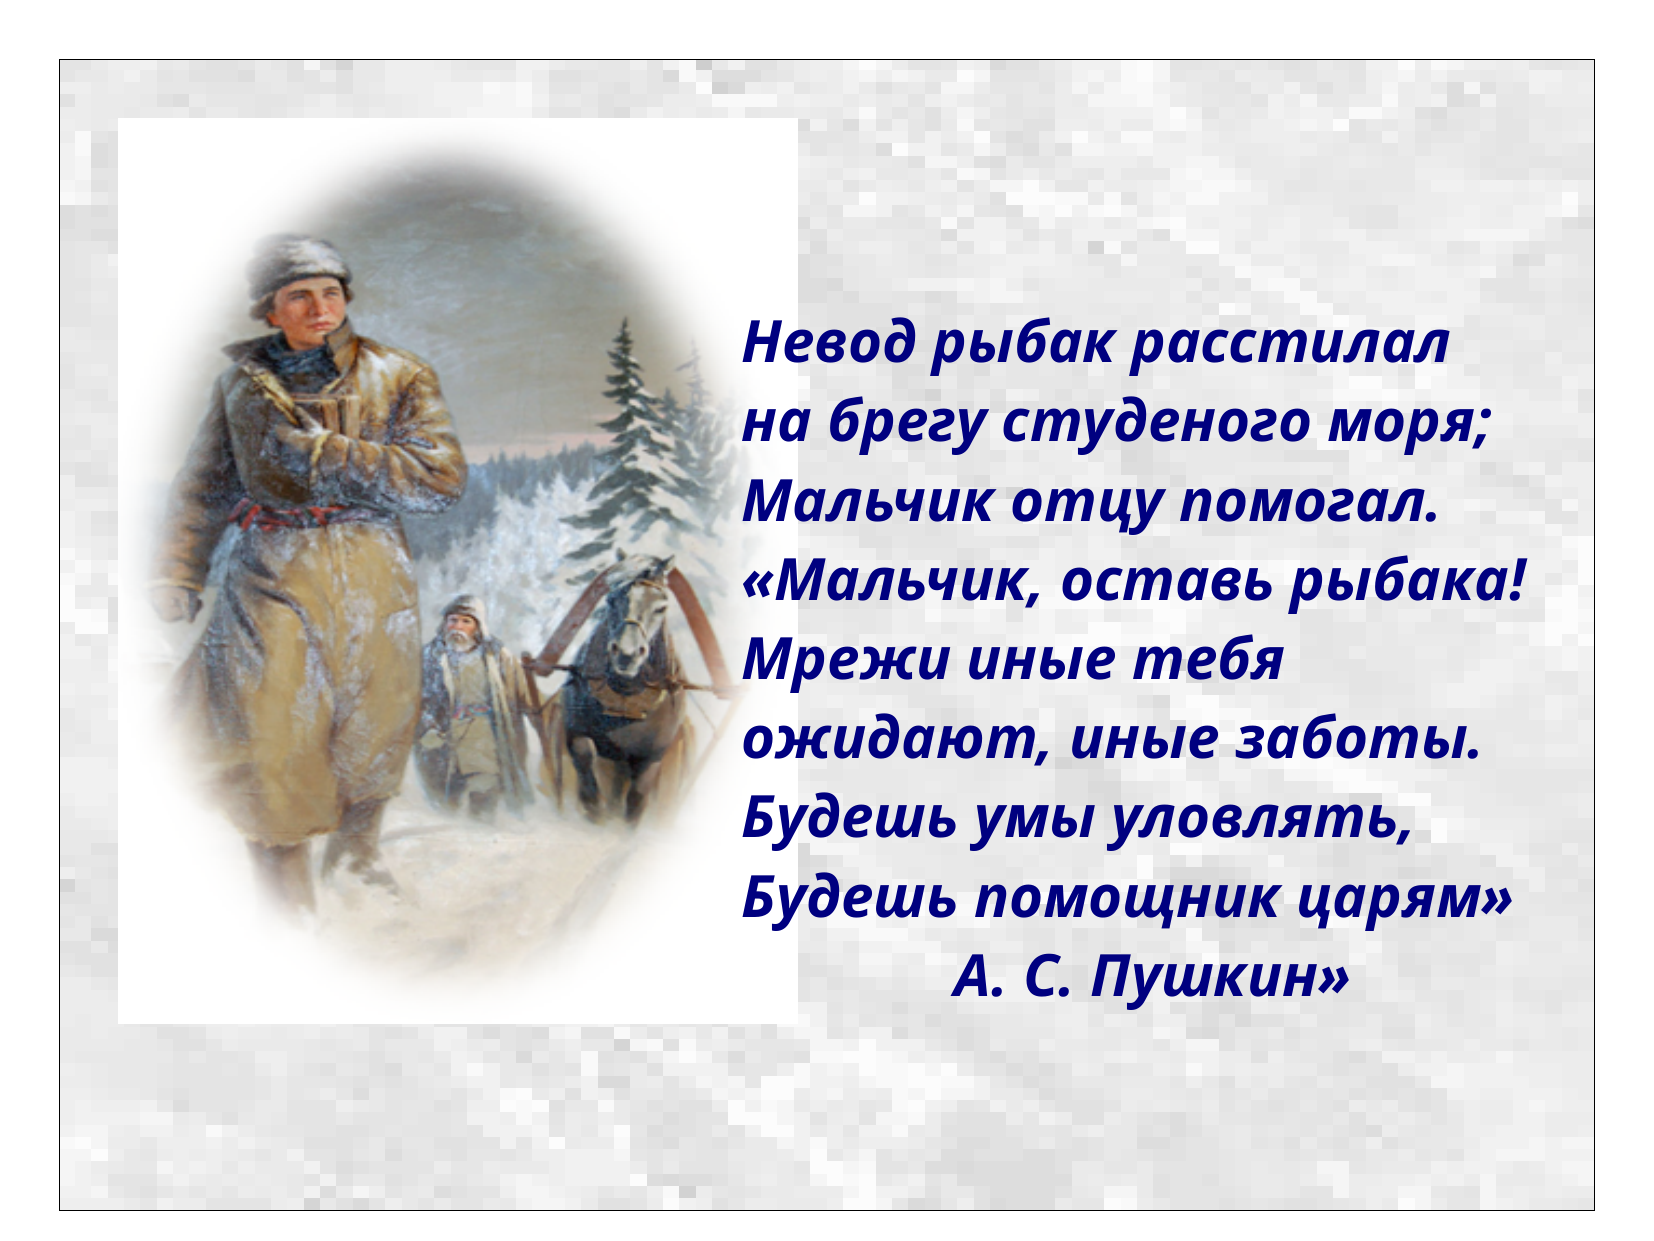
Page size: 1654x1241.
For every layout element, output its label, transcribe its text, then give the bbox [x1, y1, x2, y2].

text_box Невод рыбак расстилал на брегу студеного моря; Мальчик отцу помогал. «Мальчик, оставь рыбака! Мрежи иные тебя ожидают, иные заботы. Будешь умы уловлять, Будешь помощник царям» А. С. Пушкин» [726, 292, 1595, 1040]
text_box [59, 59, 1595, 1211]
picture [118, 118, 798, 1024]
